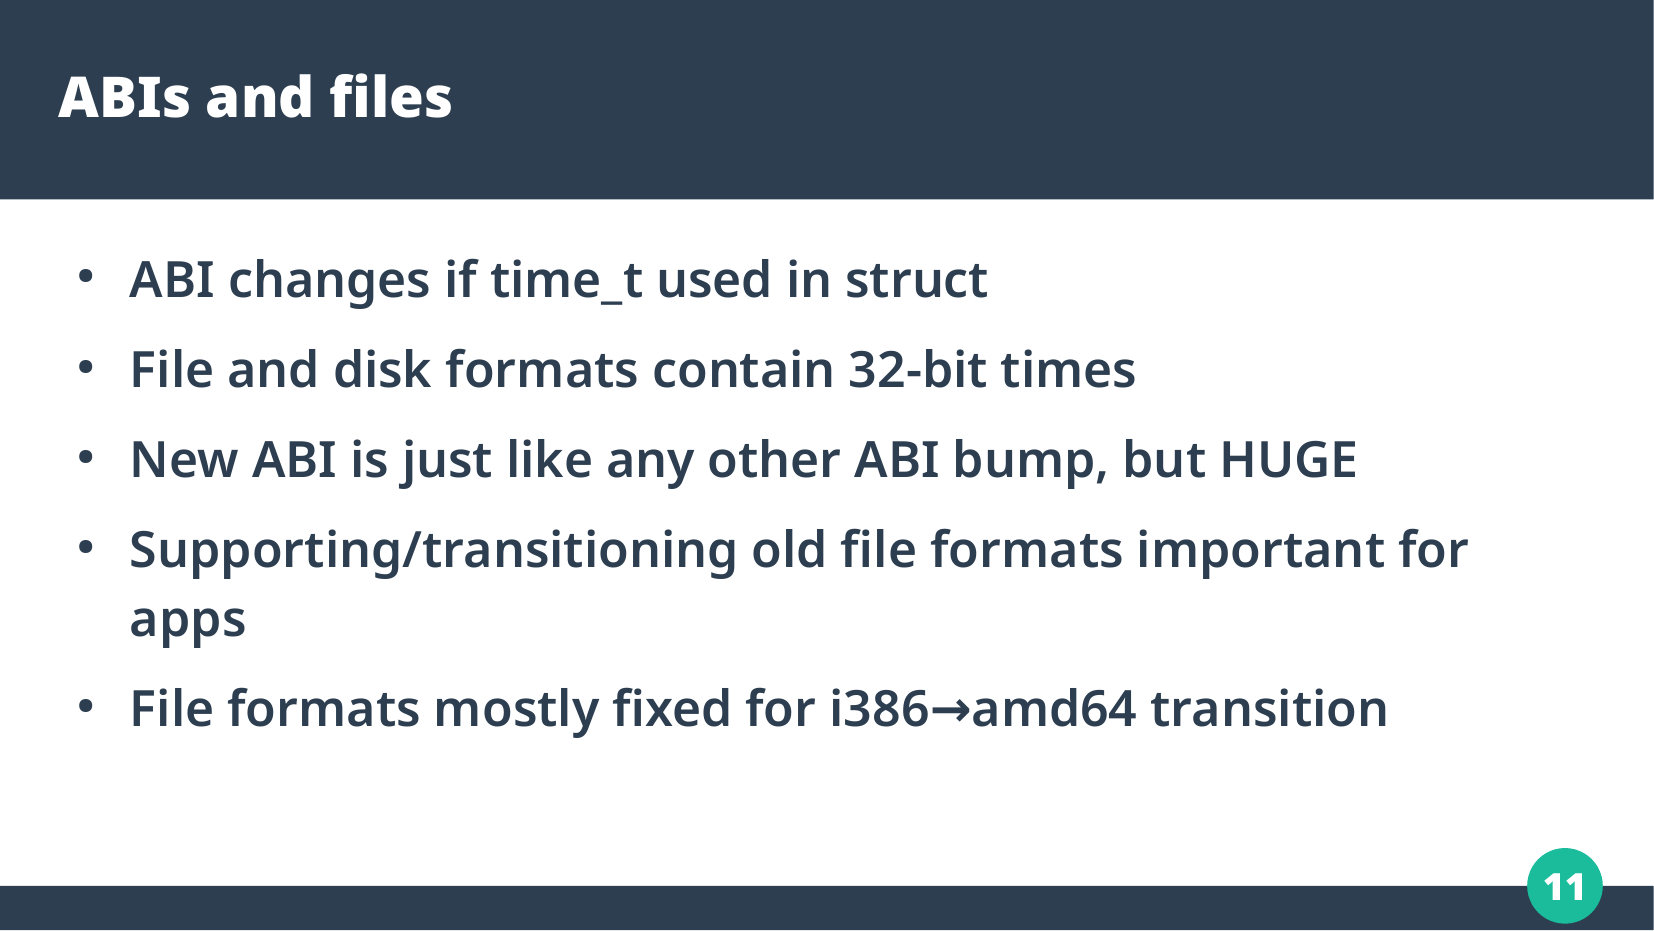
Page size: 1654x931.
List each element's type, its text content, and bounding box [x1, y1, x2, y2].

title ABIs and files [59, 37, 1595, 155]
list ABI changes if time_t used in struct File and disk formats contain 32-bit times New ABI is just like any other ABI bump, but HUGE Supporting/transitioning old file formats important for apps File formats mostly fixed for i386→amd64 transition [59, 243, 1595, 864]
